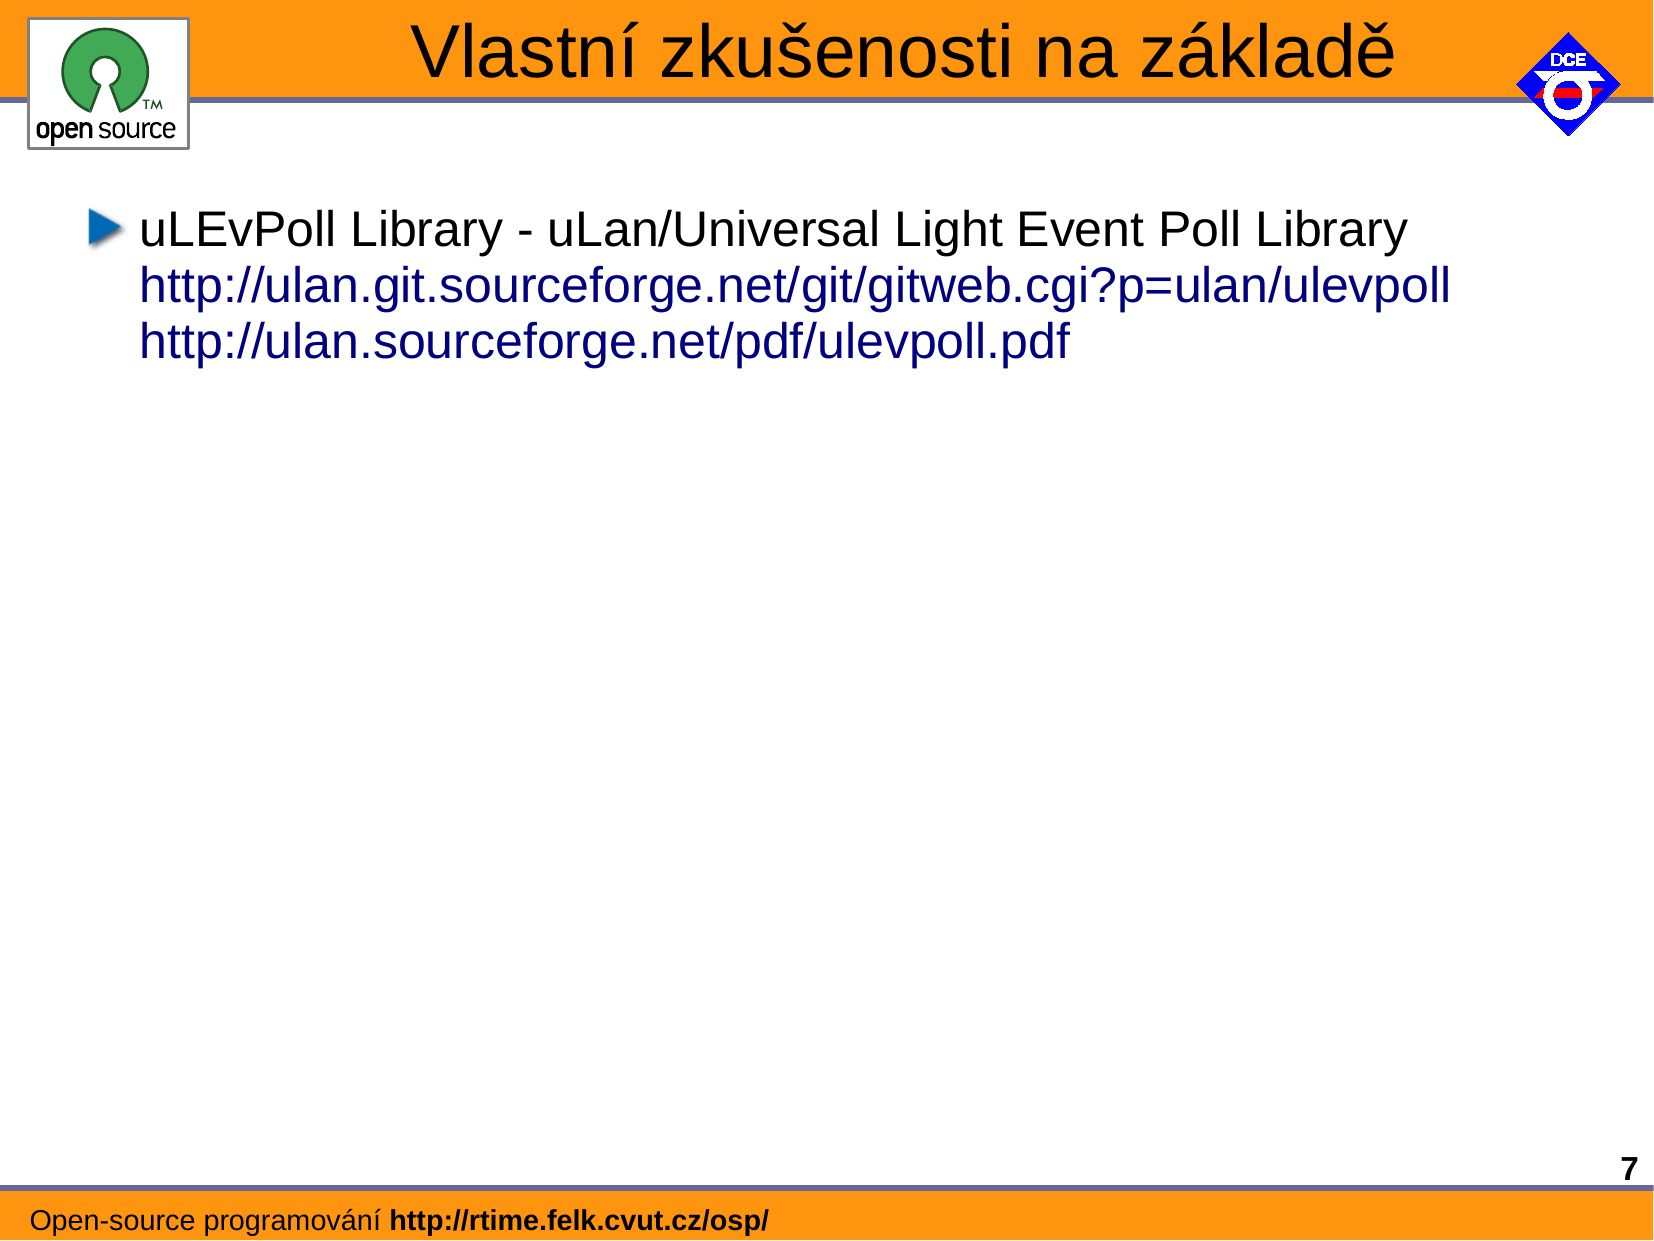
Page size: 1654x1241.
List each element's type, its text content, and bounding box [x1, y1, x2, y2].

list uLEvPoll Library - uLan/Universal Light Event Poll Library http://ulan.git.sourceforge.net/git/gitweb.cgi?p=ulan/ulevpoll http://ulan.sourceforge.net/pdf/ulevpoll.pdf [68, 201, 1592, 1106]
title Vlastní zkušenosti na základě [178, 4, 1631, 98]
